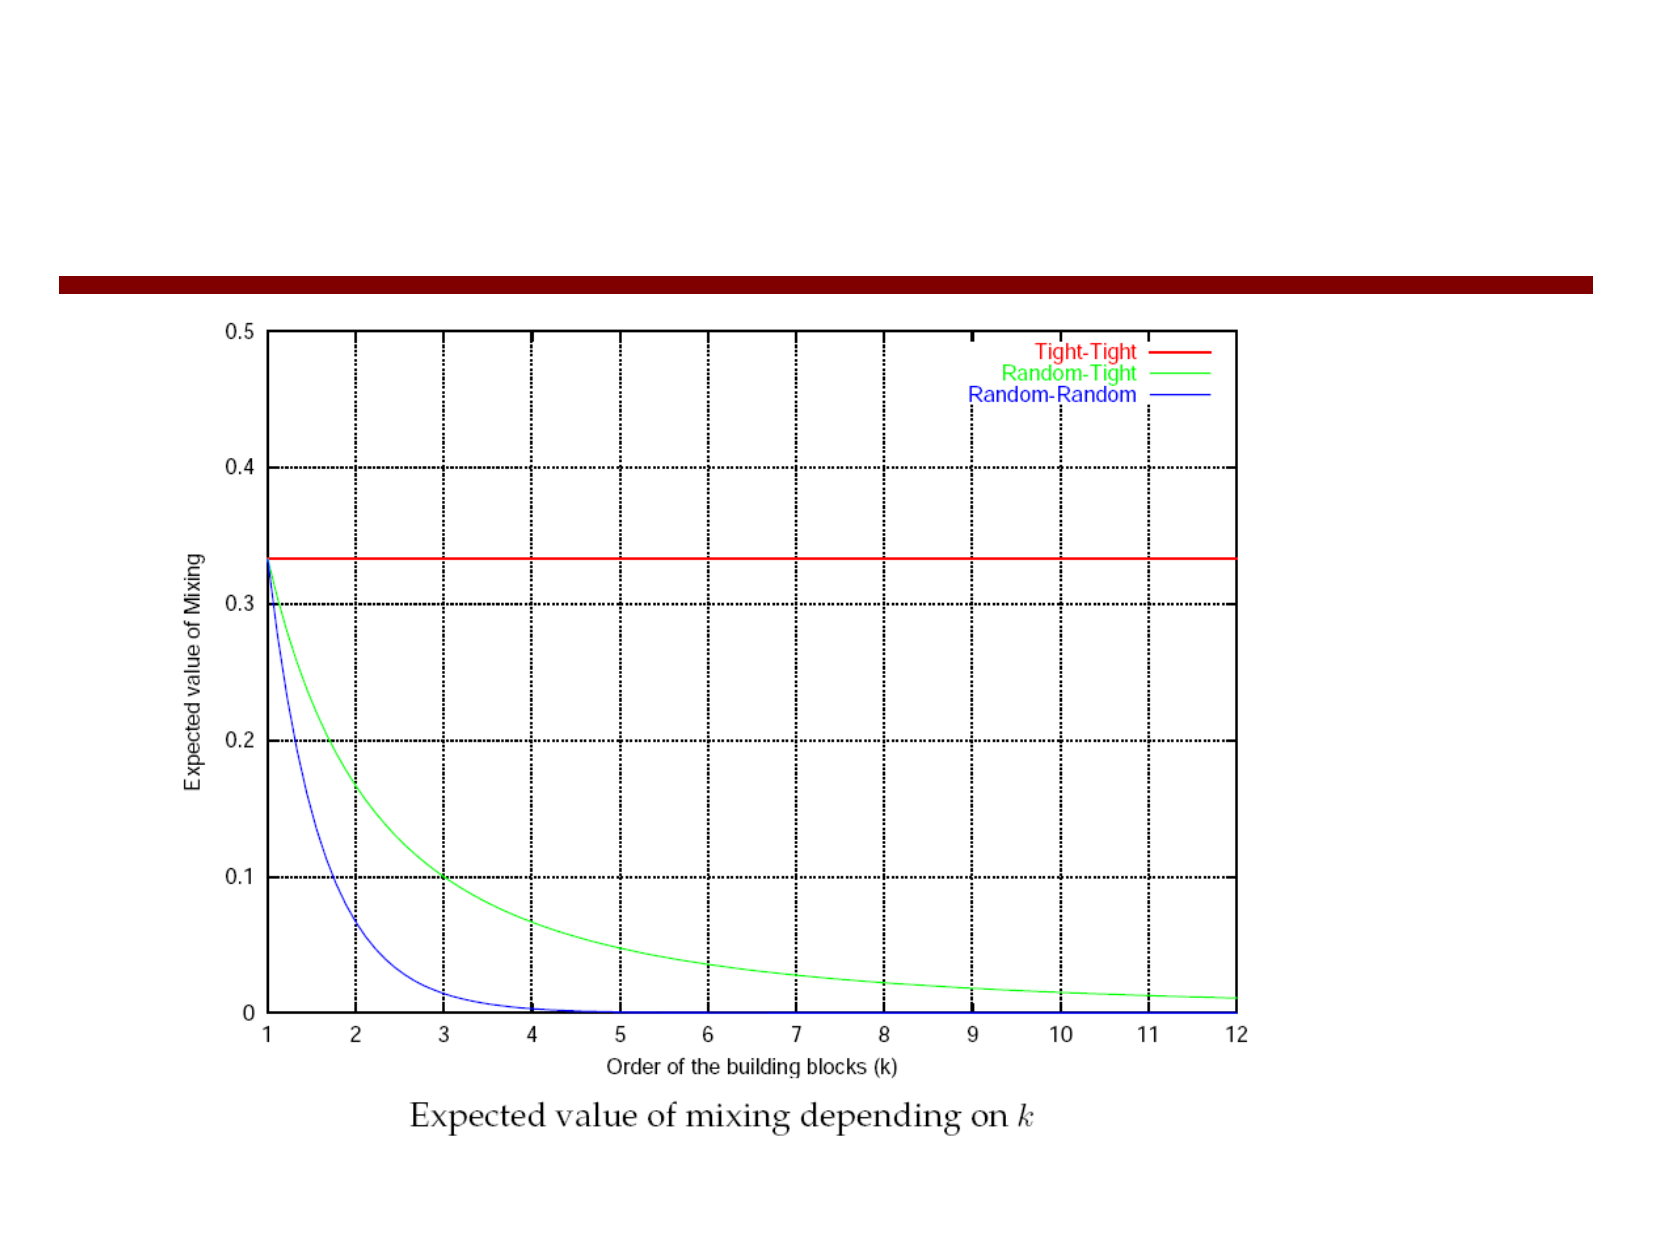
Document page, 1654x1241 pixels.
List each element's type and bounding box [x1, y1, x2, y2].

picture [112, 299, 1373, 1152]
